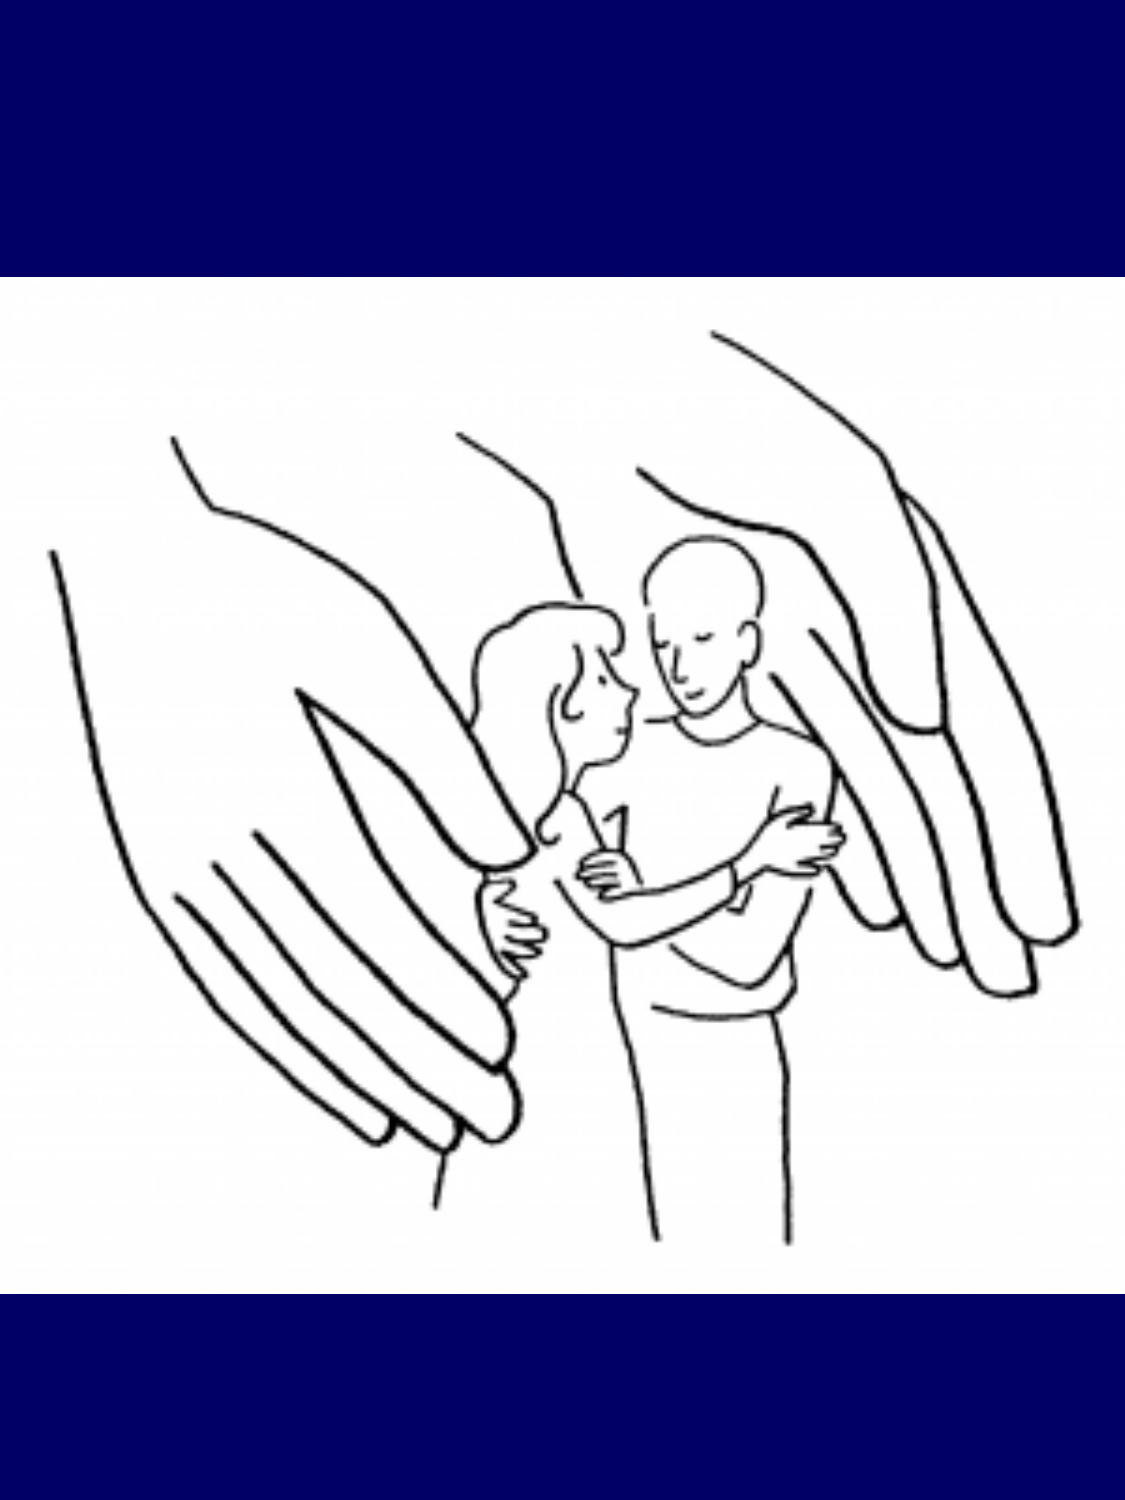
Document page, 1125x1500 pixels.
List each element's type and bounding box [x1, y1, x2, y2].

picture [0, 277, 1125, 1294]
